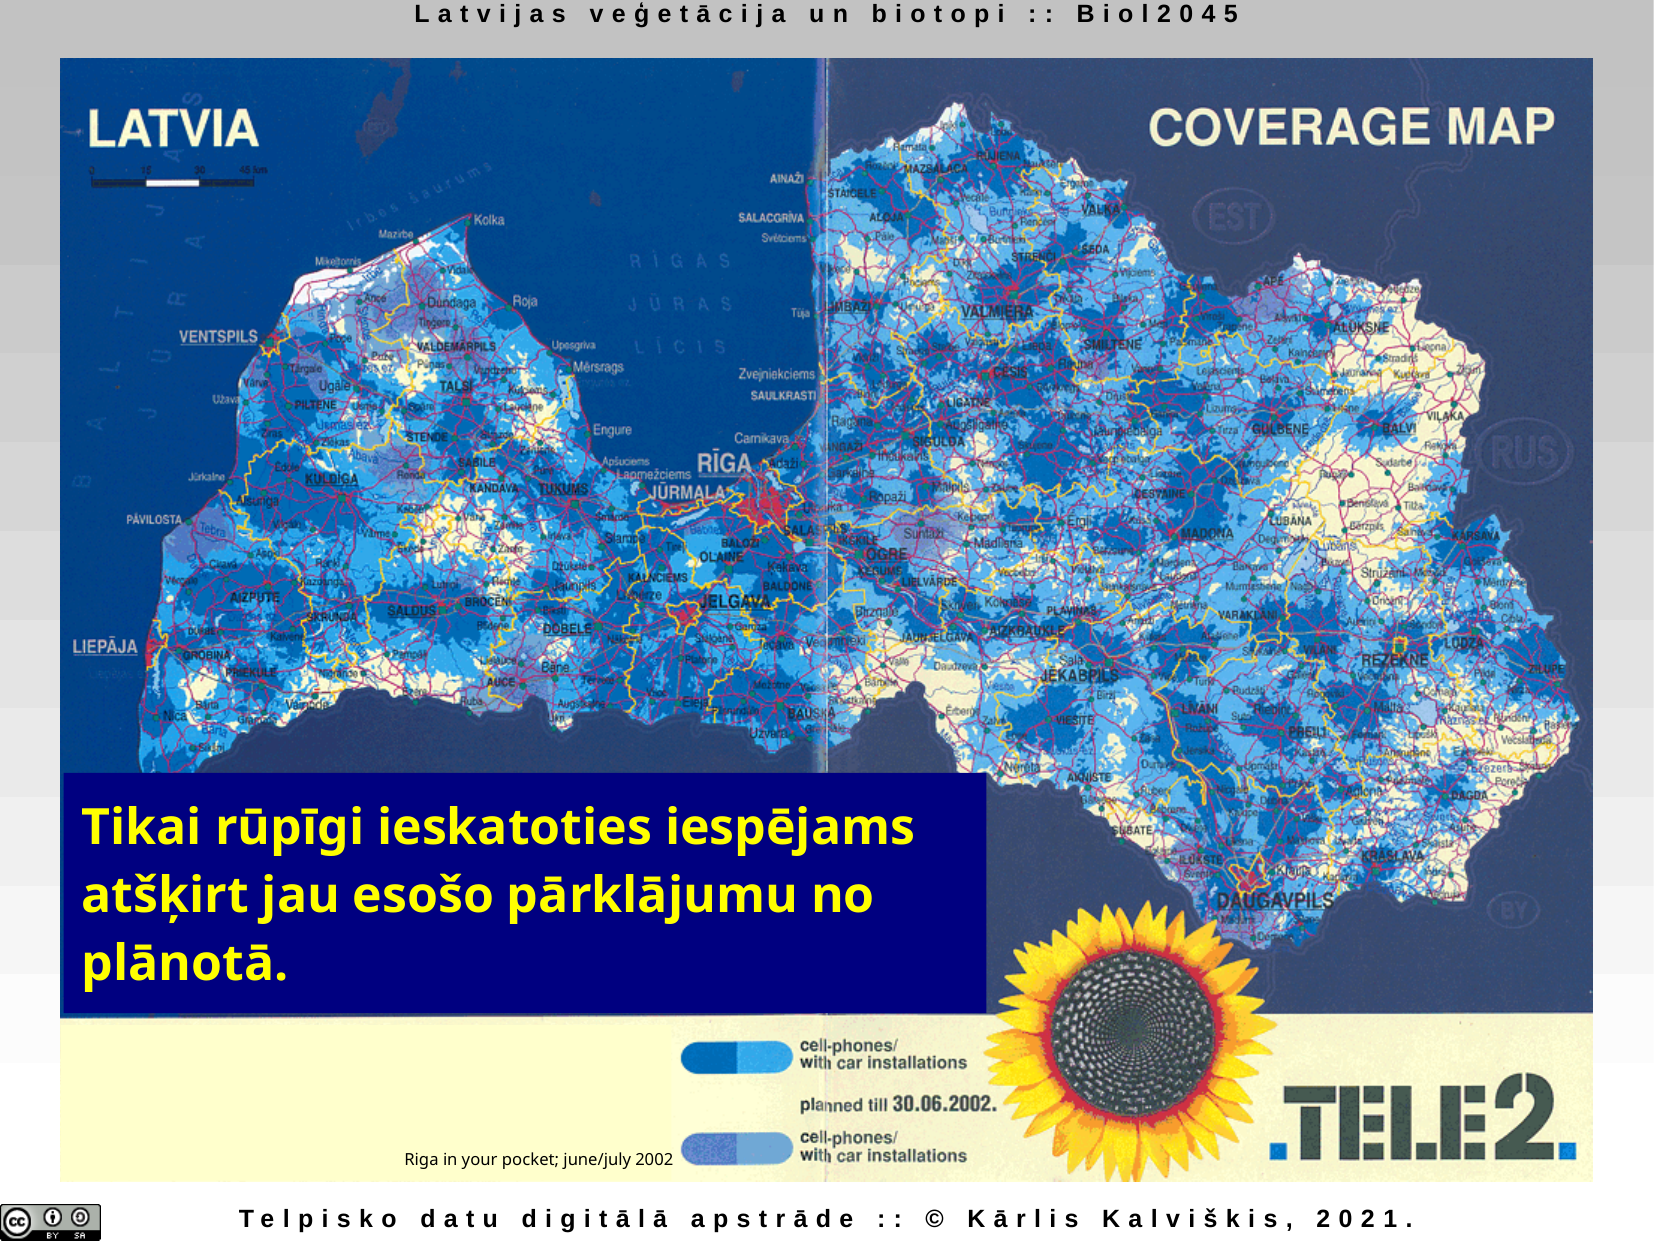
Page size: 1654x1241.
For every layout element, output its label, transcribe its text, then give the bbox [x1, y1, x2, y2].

text_box Tikai rūpīgi ieskatoties iespējams atšķirt jau esošo pārklājumu no plānotā. [63, 797, 987, 1014]
picture [0, 0, 1654, 1241]
text_box Riga in your pocket; june/july 2002 [72, 1146, 674, 1171]
text_box [60, 1025, 672, 1181]
